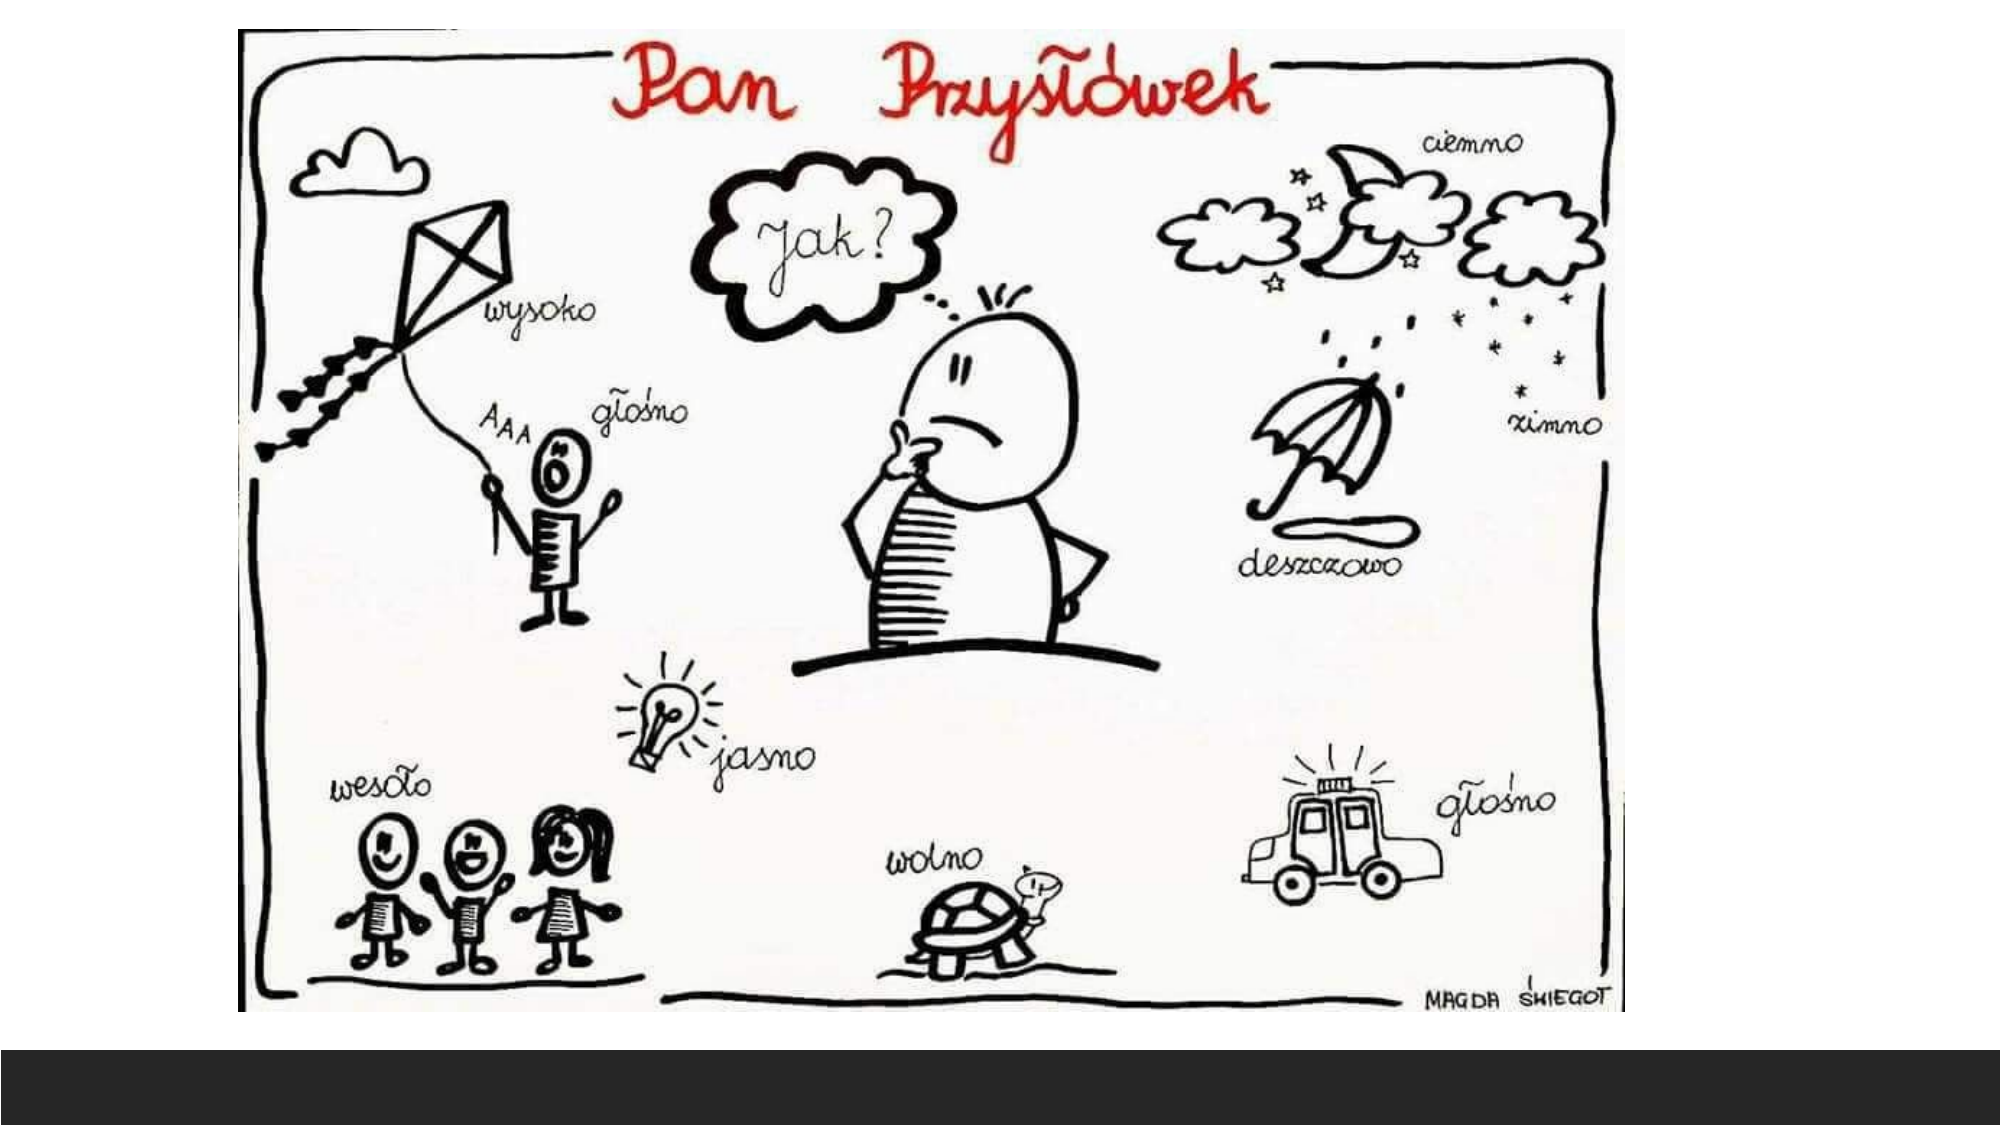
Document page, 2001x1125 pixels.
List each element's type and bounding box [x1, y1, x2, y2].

picture [238, 29, 1625, 1013]
